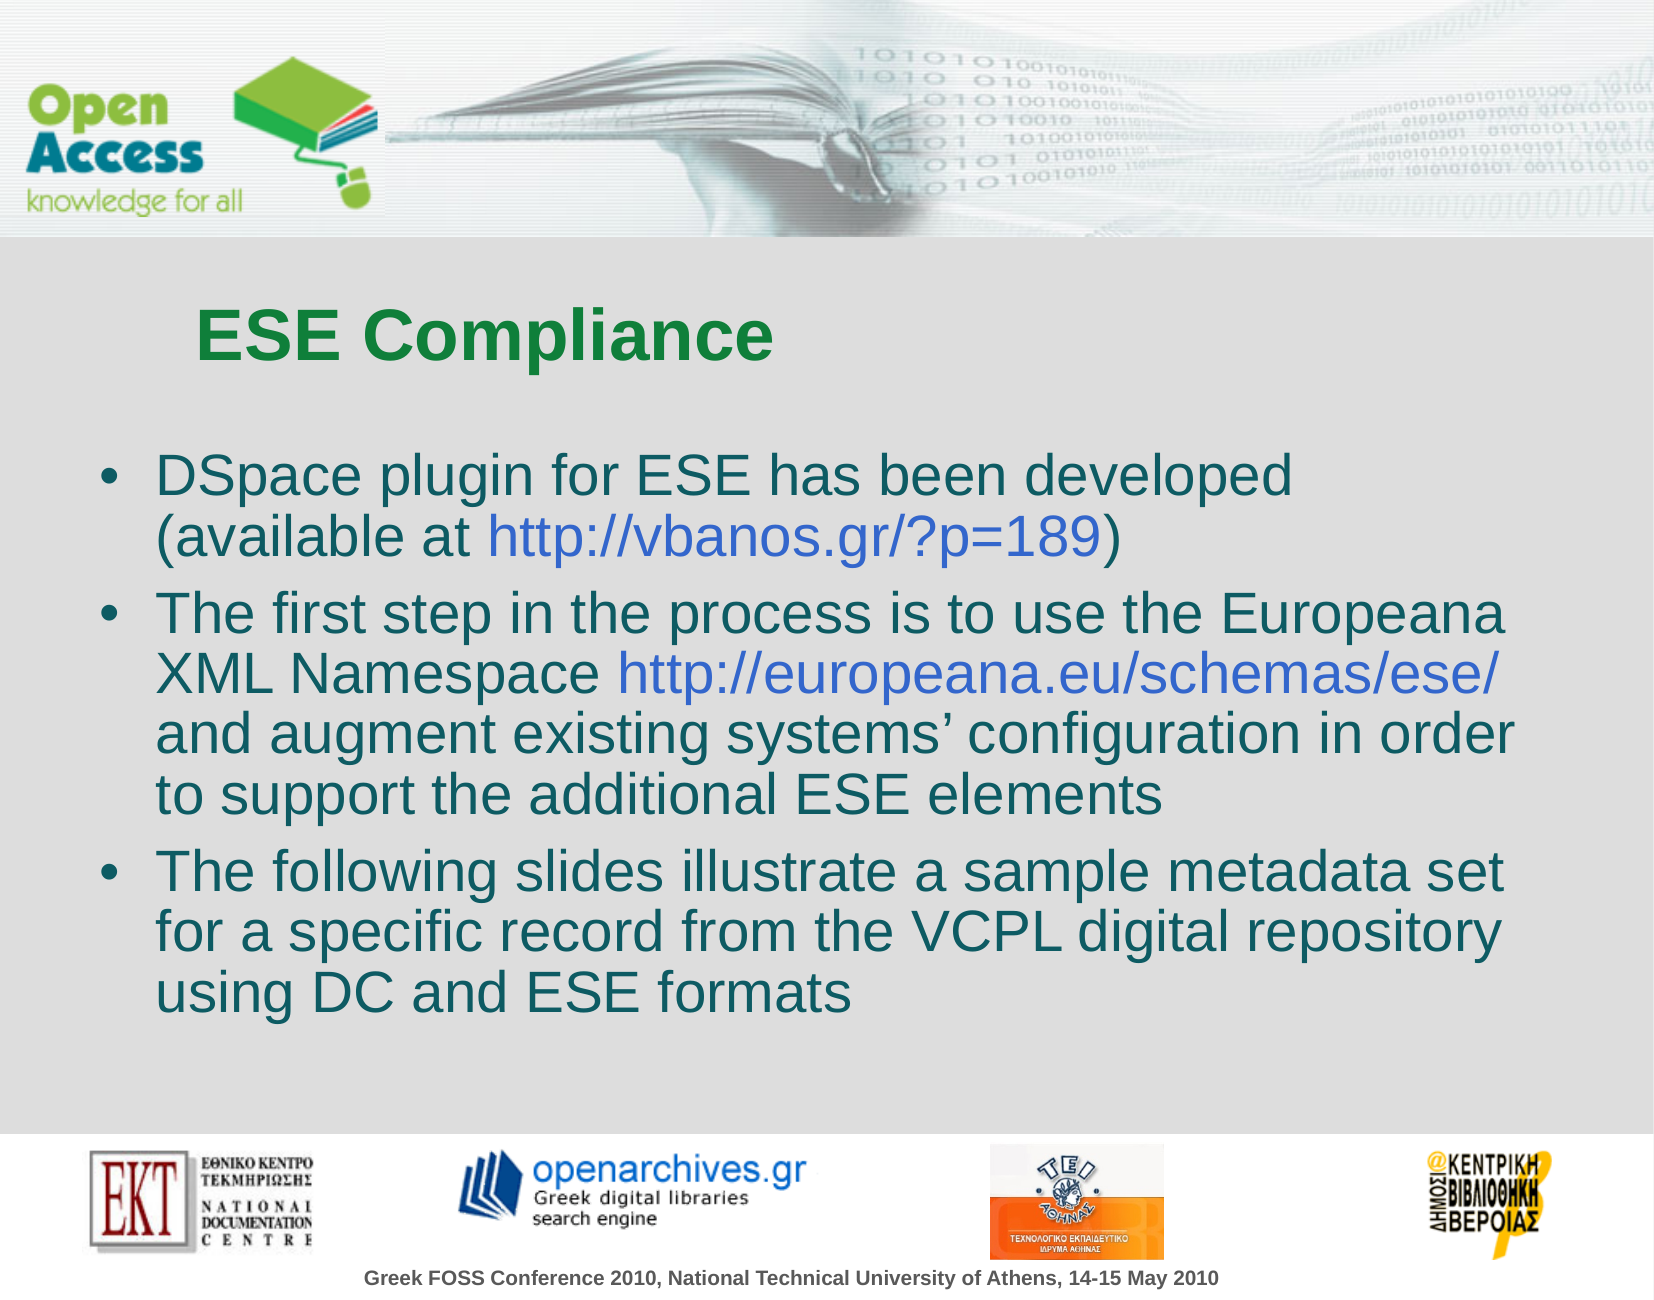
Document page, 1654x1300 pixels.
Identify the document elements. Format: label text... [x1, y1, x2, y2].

picture [451, 1142, 851, 1231]
picture [82, 1138, 323, 1260]
picture [990, 1142, 1164, 1260]
text_box ESE Compliance [195, 298, 1516, 382]
text_box DSpace plugin for ESE has been developed (available at http://vbanos.gr/?p=189) The first step in the process is to use the Europeana XML Namespace http://europeana.eu/schemas/ese/ and augment existing systems’ configuration in order to support the additional ESE elements The following slides illustrate a sample metadata set for a specific record from the VCPL digital repository using DC and ESE formats [82, 438, 1572, 1084]
picture [0, 0, 1654, 237]
picture [1424, 1136, 1648, 1260]
